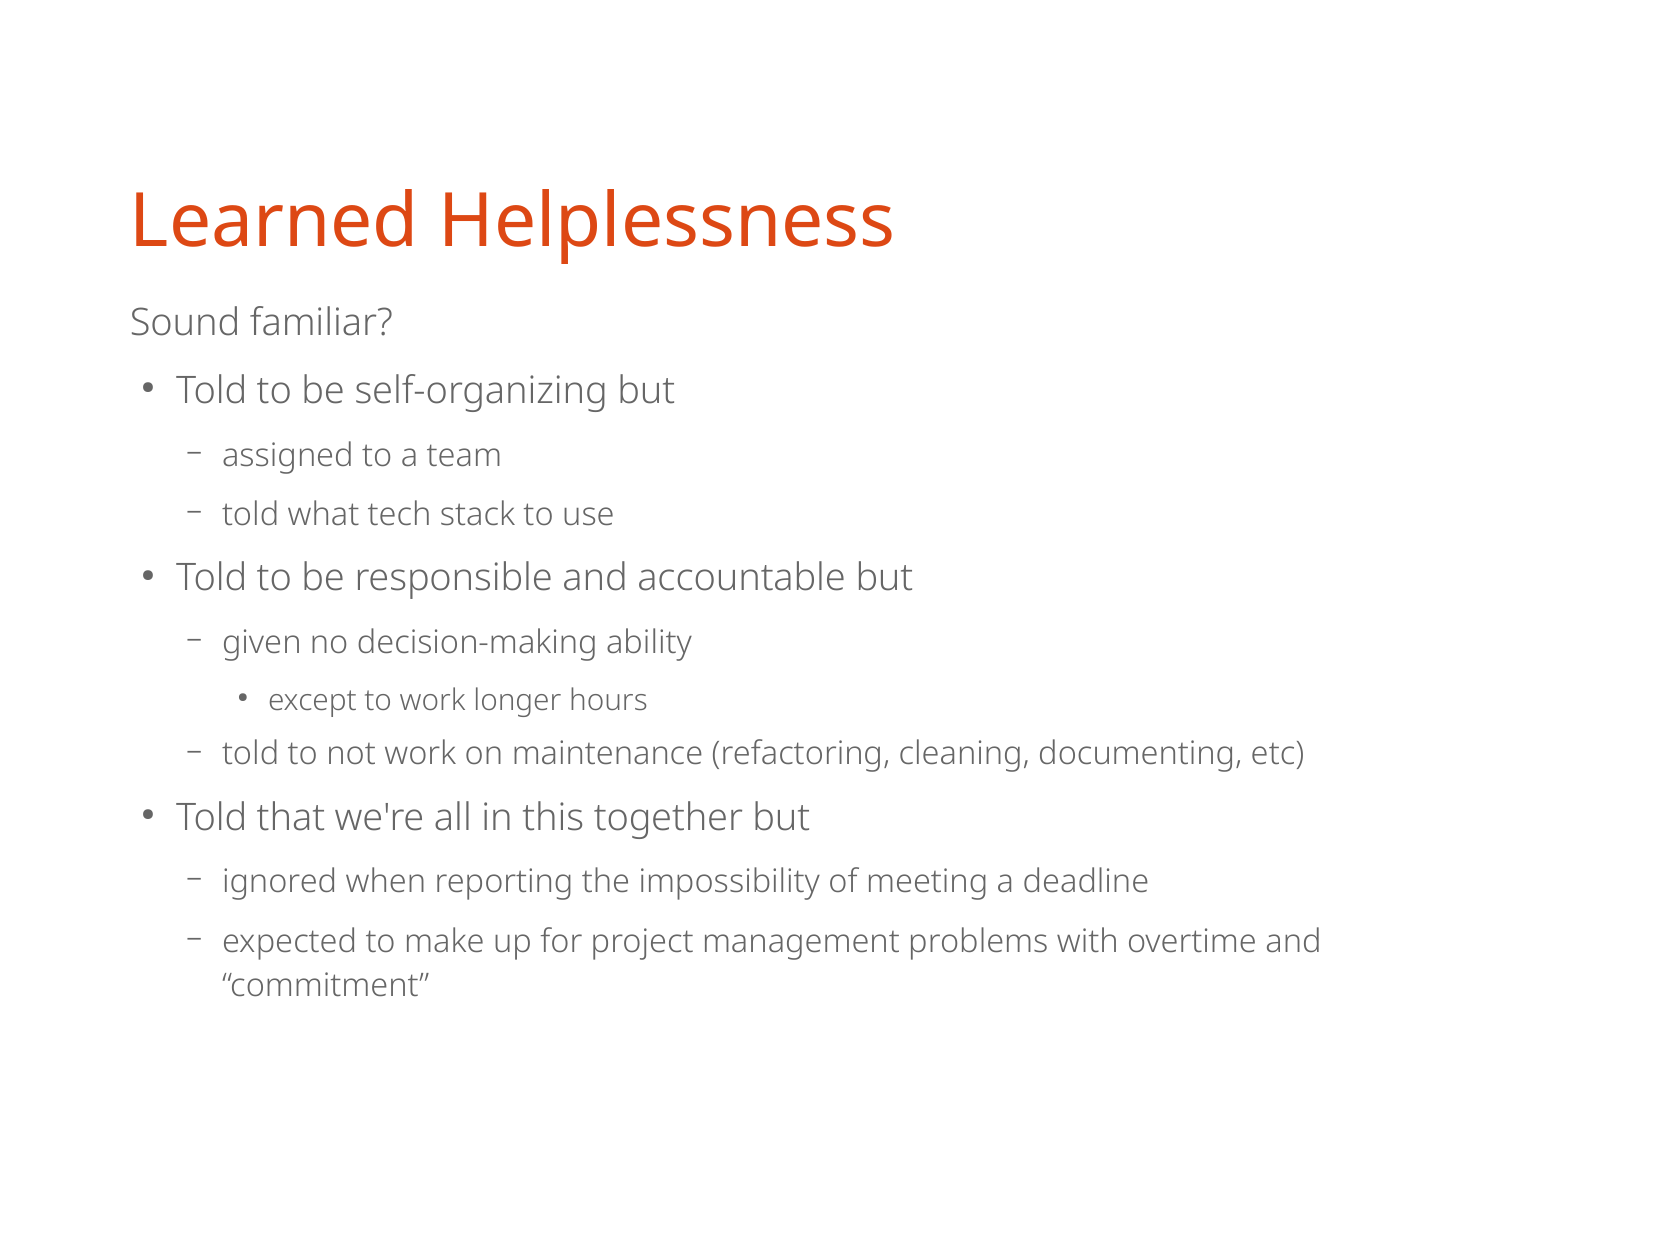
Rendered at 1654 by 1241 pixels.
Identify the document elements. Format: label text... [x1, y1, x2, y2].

title Learned Helplessness [129, 153, 1518, 281]
list Sound familiar? Told to be self-organizing but assigned to a team told what tech stack to use Told to be responsible and accountable but given no decision-making ability except to work longer hours told to not work on maintenance (refactoring, cleaning, documenting, etc) Told that we're all in this together but ignored when reporting the impossibility of meeting a deadline expected to make up for project management problems with overtime and “commitment” [129, 295, 1518, 1010]
